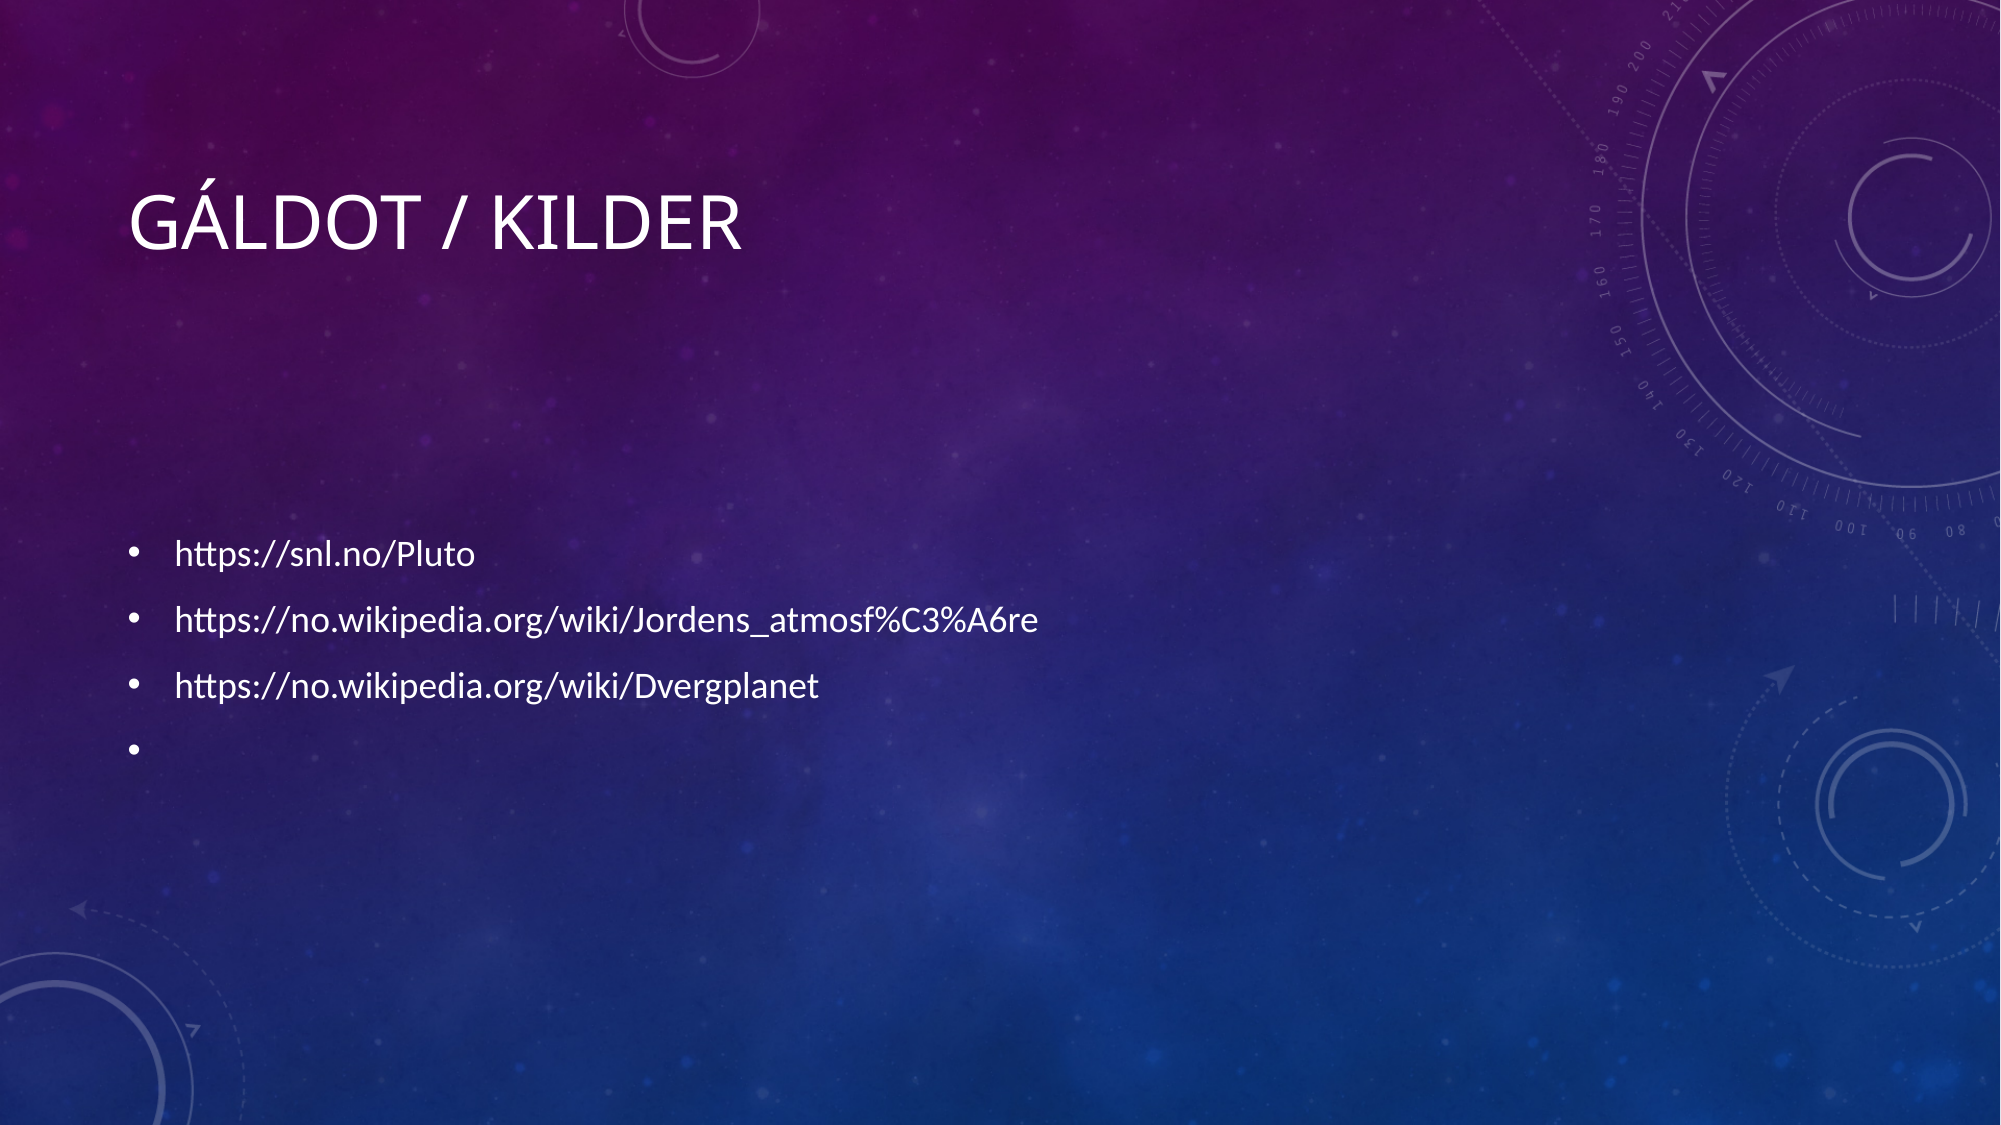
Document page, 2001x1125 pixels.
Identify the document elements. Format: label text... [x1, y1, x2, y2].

list https://snl.no/Pluto https://no.wikipedia.org/wiki/Jordens_atmosf%C3%A6re https://no.wikipedia.org/wiki/Dvergplanet [112, 351, 1775, 950]
title Gáldot / Kilder [112, 99, 1775, 339]
